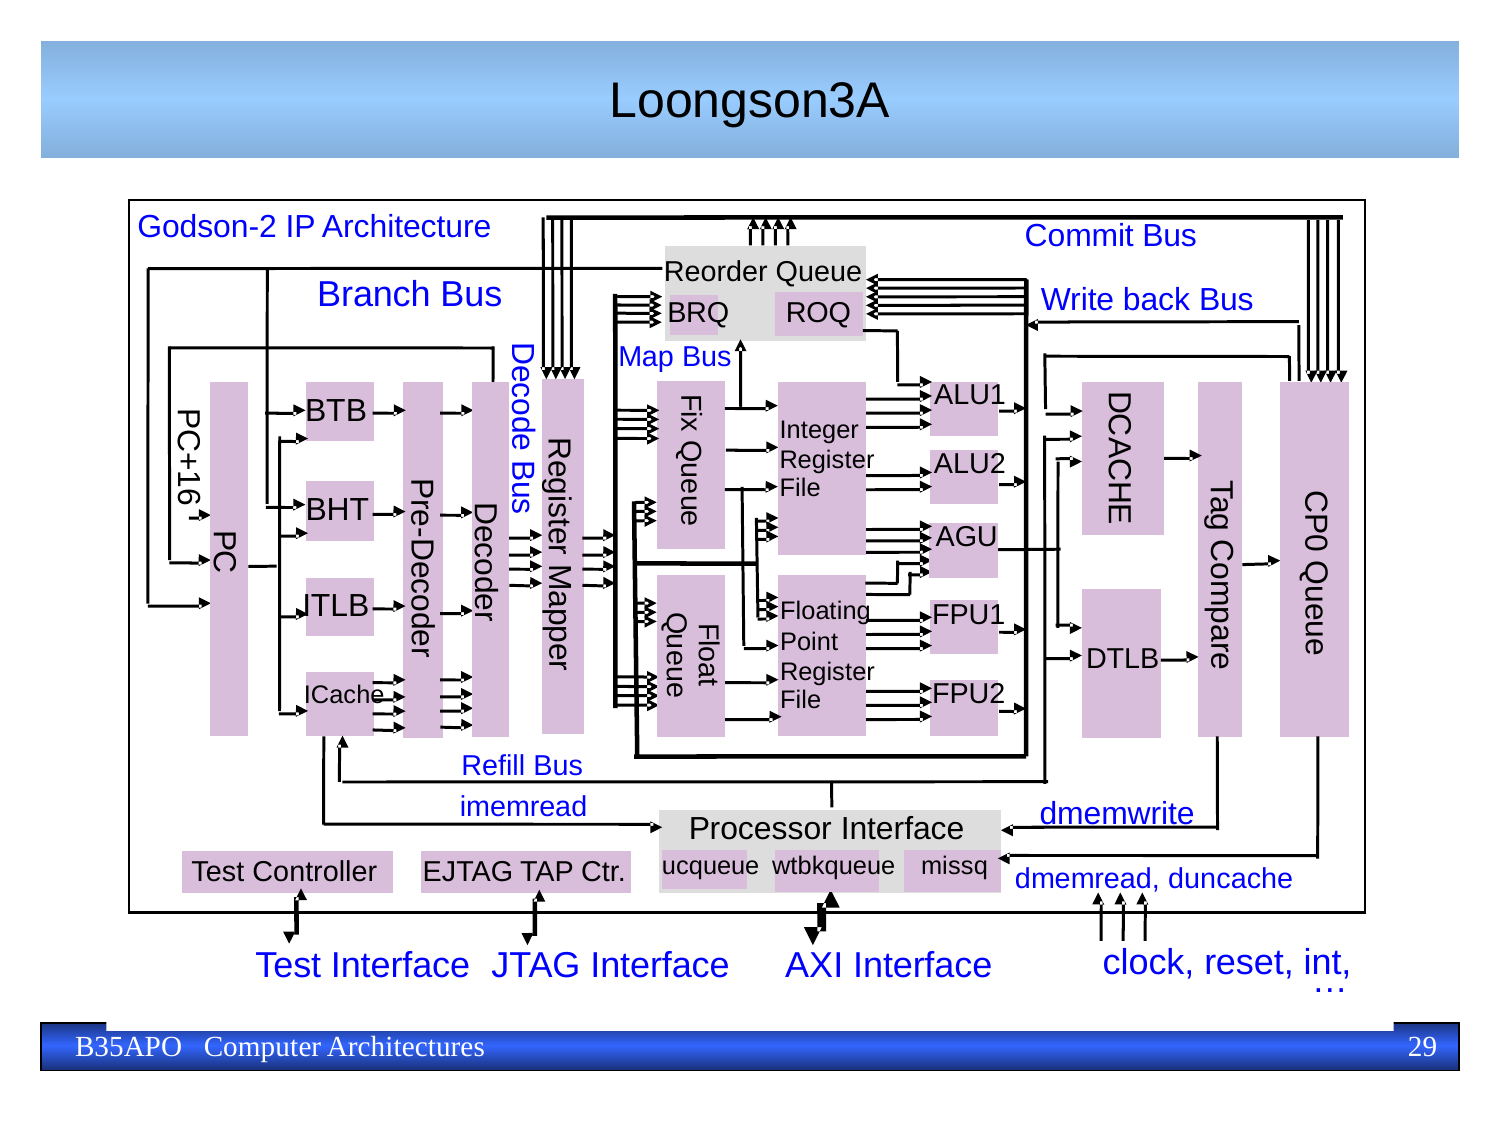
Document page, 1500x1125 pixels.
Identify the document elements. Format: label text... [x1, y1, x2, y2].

title Loongson3A [41, 41, 1459, 158]
chart [106, 184, 1394, 1031]
